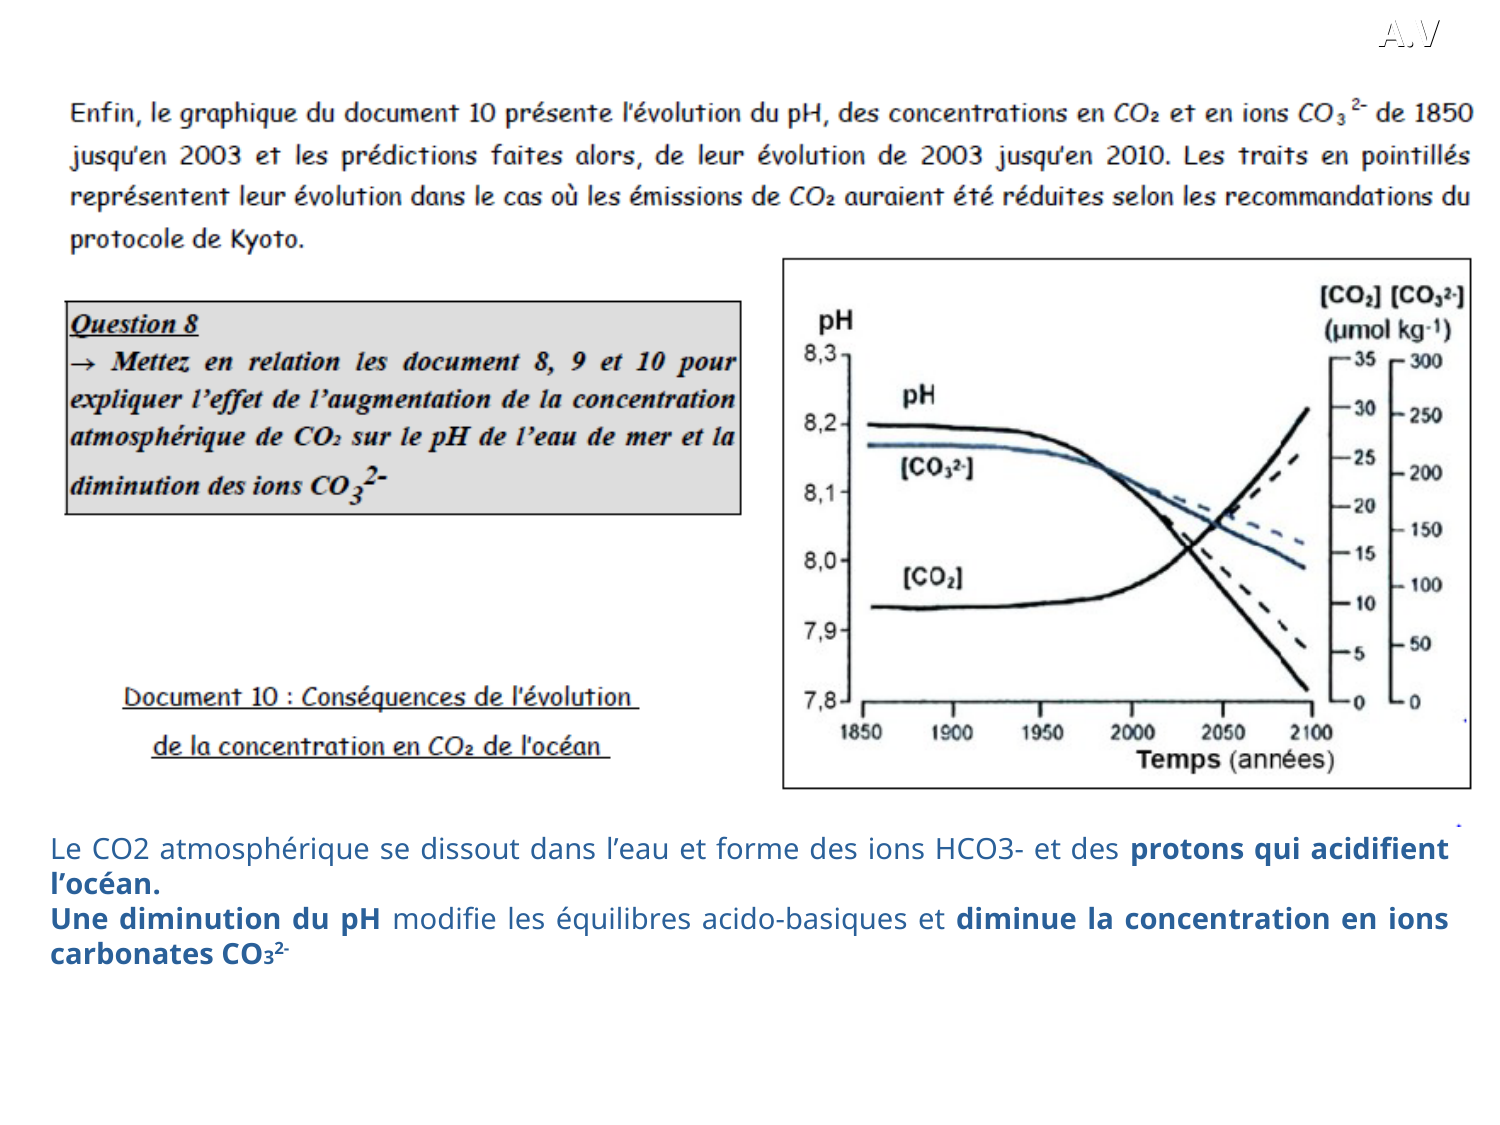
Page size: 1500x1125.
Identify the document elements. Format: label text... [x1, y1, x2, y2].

text_box A.V [1363, 1, 1488, 63]
picture [29, 95, 1482, 827]
text_box Le CO2 atmosphérique se dissout dans l’eau et forme des ions HCO3- et des protons qui acidifient l’océan. Une diminution du pH modifie les équilibres acido-basiques et diminue la concentration en ions carbonates CO32- [35, 823, 1465, 1063]
